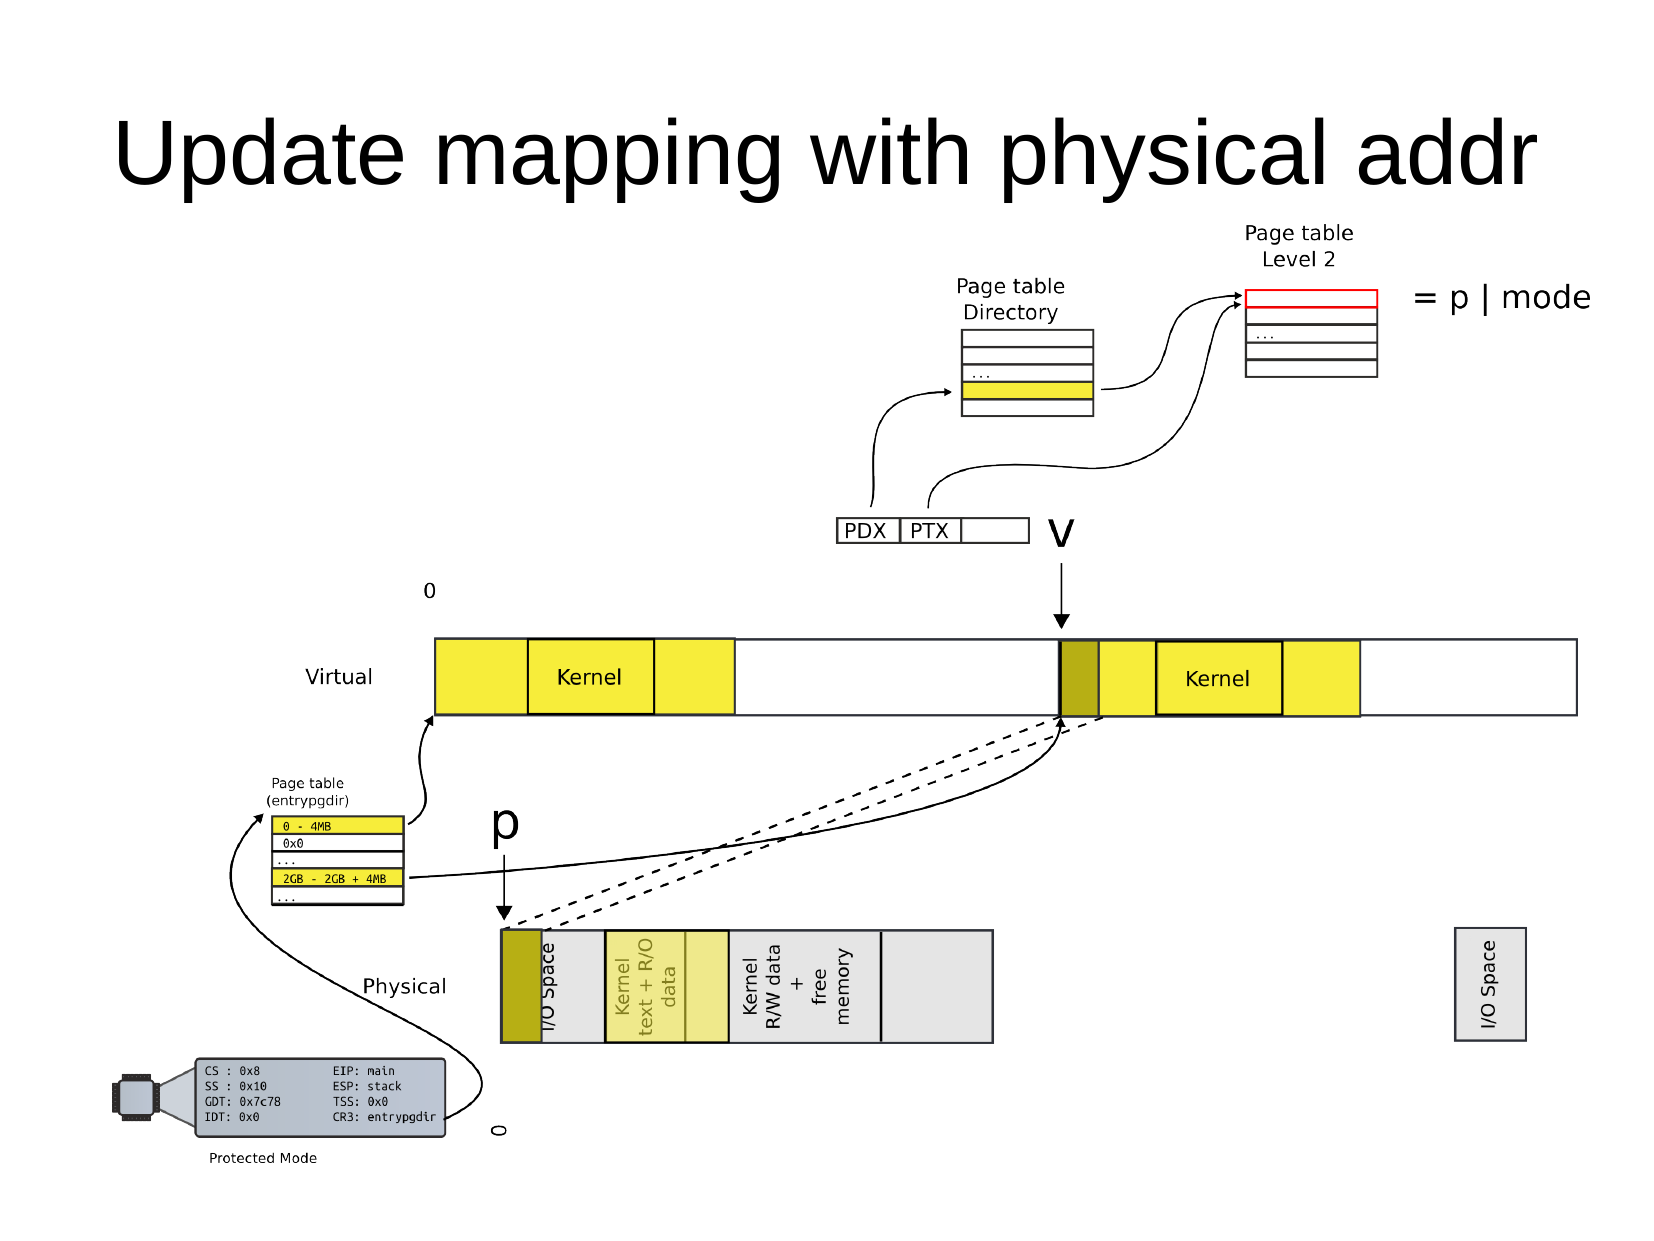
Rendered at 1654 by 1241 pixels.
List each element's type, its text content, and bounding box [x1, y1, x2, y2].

picture [112, 224, 1590, 1163]
title Update mapping with physical addr [82, 49, 1571, 257]
